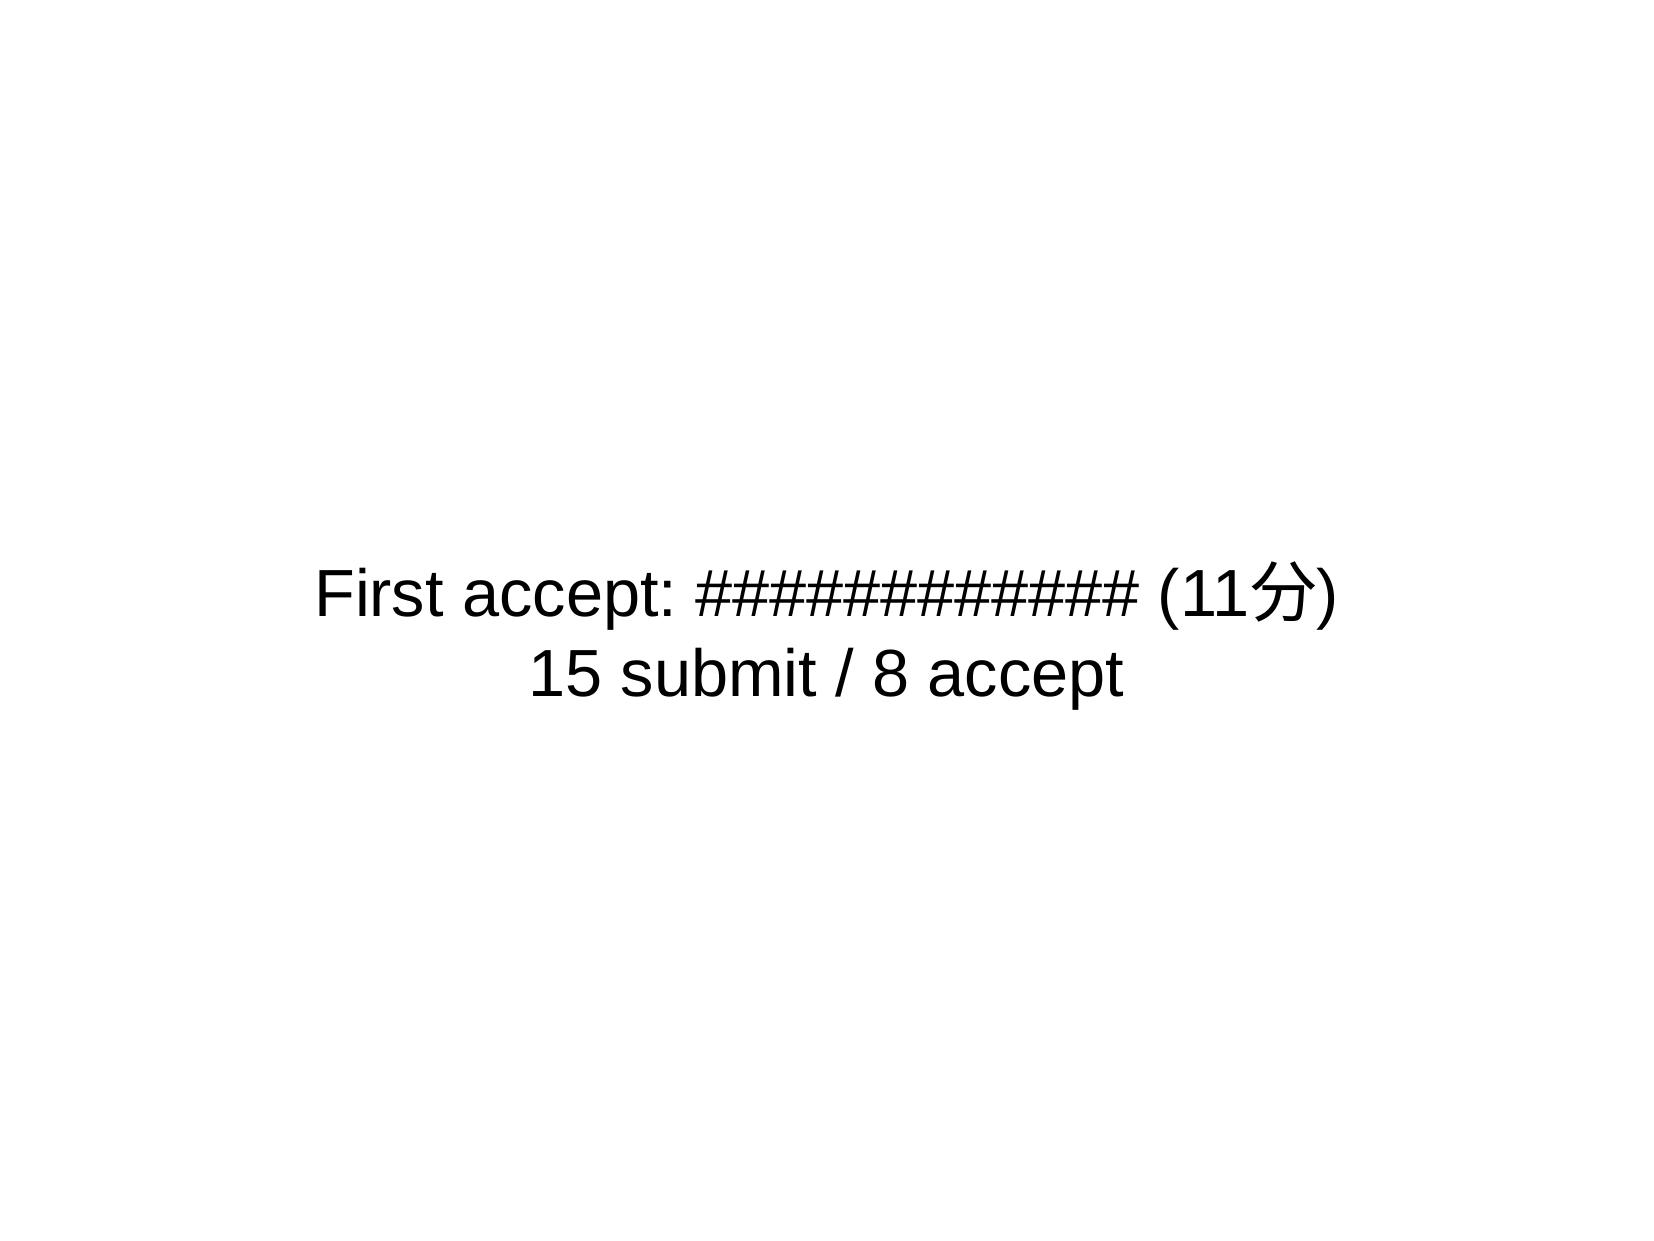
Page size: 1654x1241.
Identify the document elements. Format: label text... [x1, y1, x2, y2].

subtitle First accept: ############ (11分) 15 submit / 8 accept [82, 297, 1571, 1102]
